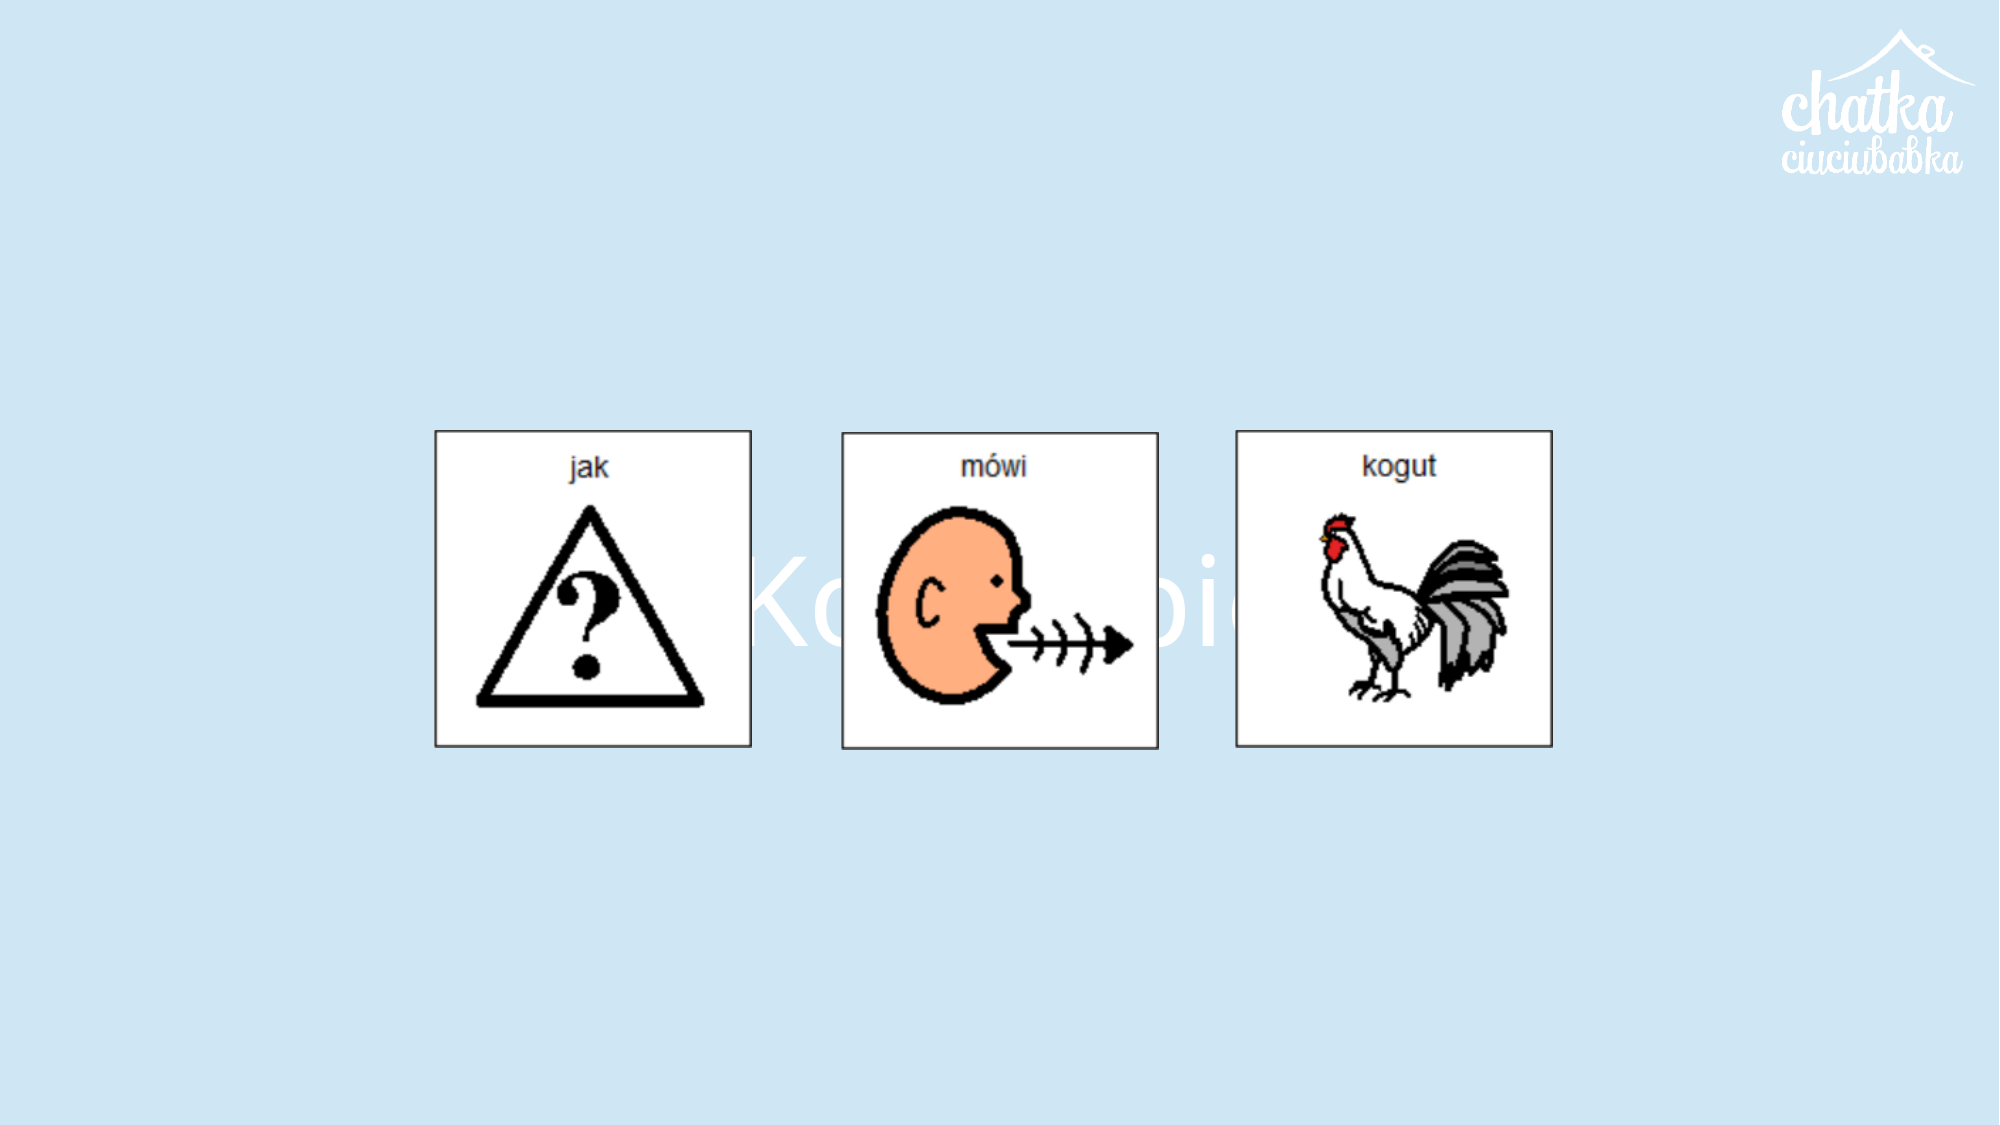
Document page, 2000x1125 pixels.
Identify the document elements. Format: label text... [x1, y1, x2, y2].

title Kogut pieje. [716, 530, 2000, 969]
picture [1235, 430, 1553, 748]
picture [1755, 5, 1991, 241]
picture [434, 430, 752, 748]
picture [841, 432, 1159, 750]
